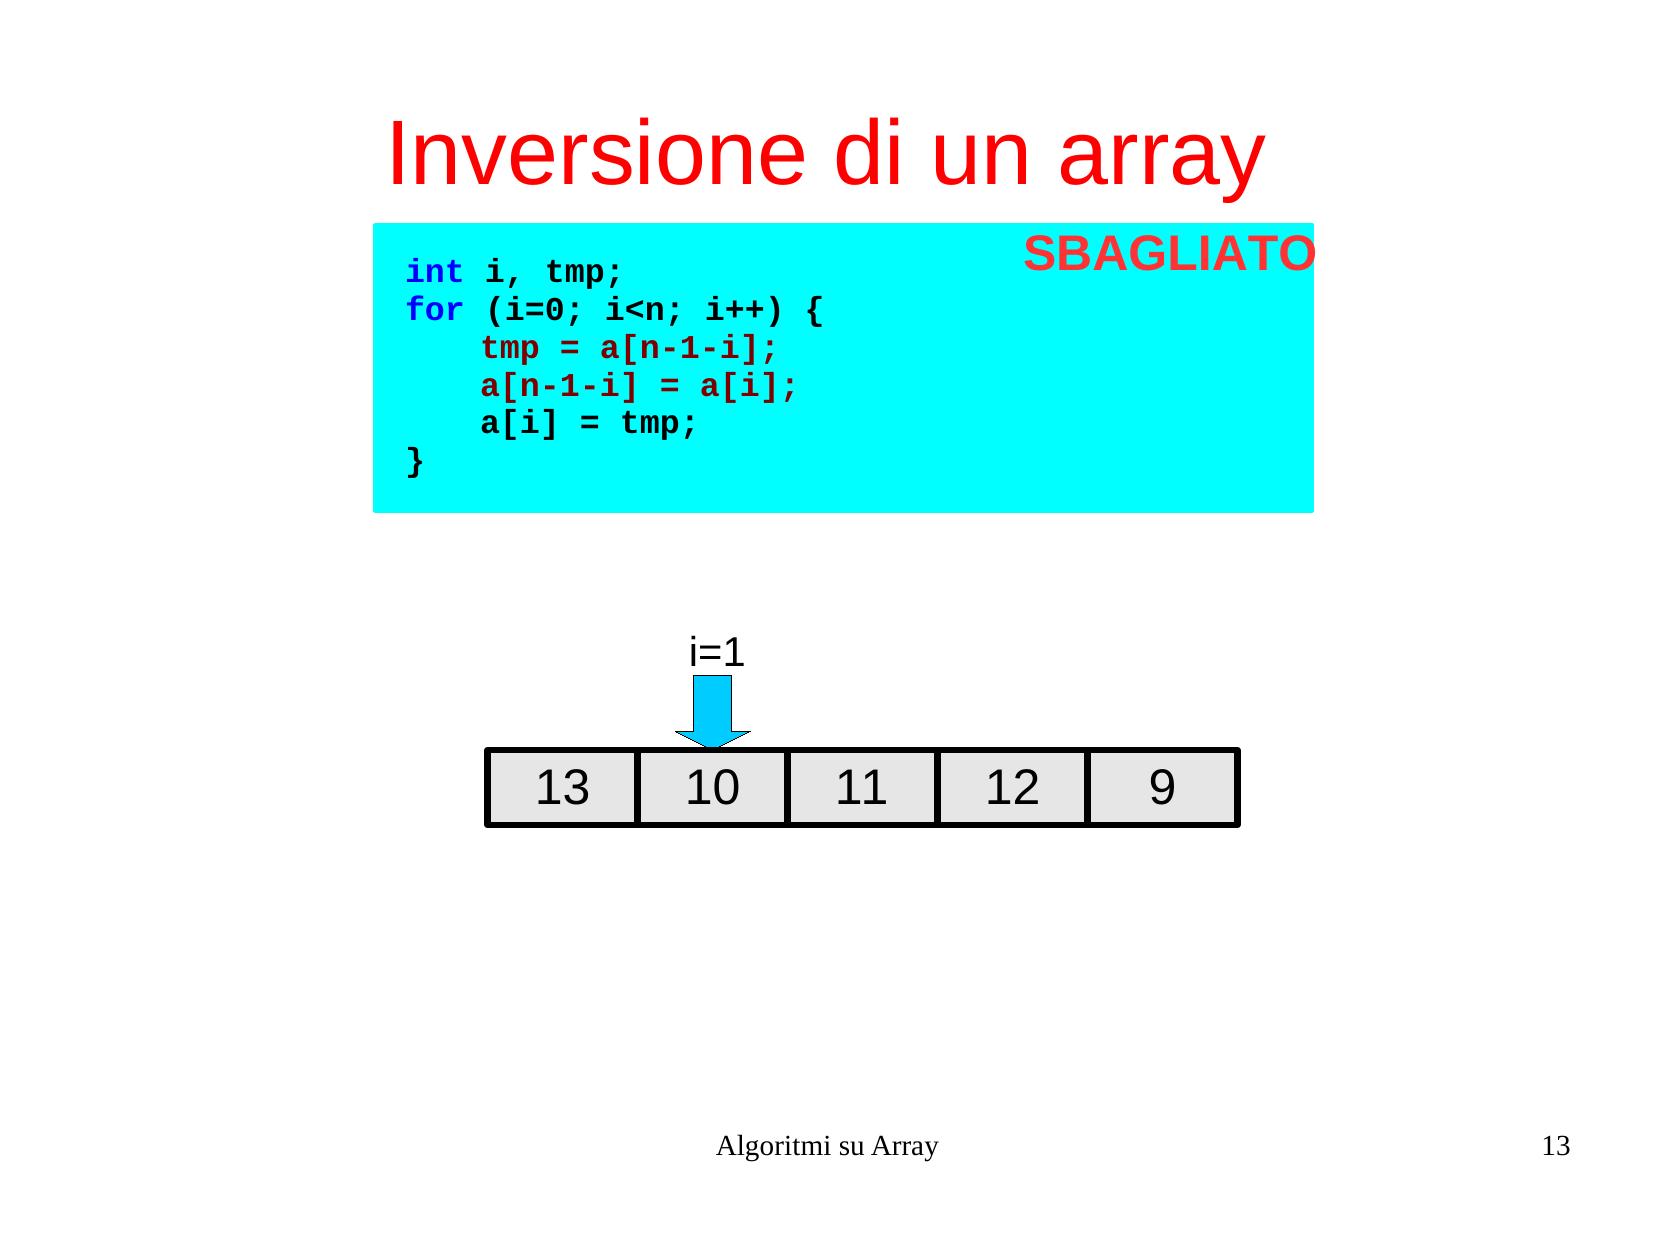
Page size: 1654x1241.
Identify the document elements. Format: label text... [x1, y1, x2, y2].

text_box 10 [638, 750, 787, 826]
text_box 11 [787, 750, 937, 826]
text_box SBAGLIATO [1023, 225, 1318, 281]
text_box [675, 676, 751, 750]
text_box 12 [937, 750, 1088, 826]
text_box i=1 [661, 628, 774, 676]
title Inversione di un array [82, 49, 1571, 257]
text_box 9 [1088, 750, 1238, 826]
text_box int i, tmp; for (i=0; i<n; i++) { tmp = a[n-1-i]; a[n-1-i] = a[i]; a[i] = tmp; } [375, 225, 1313, 512]
text_box 13 [487, 750, 638, 826]
